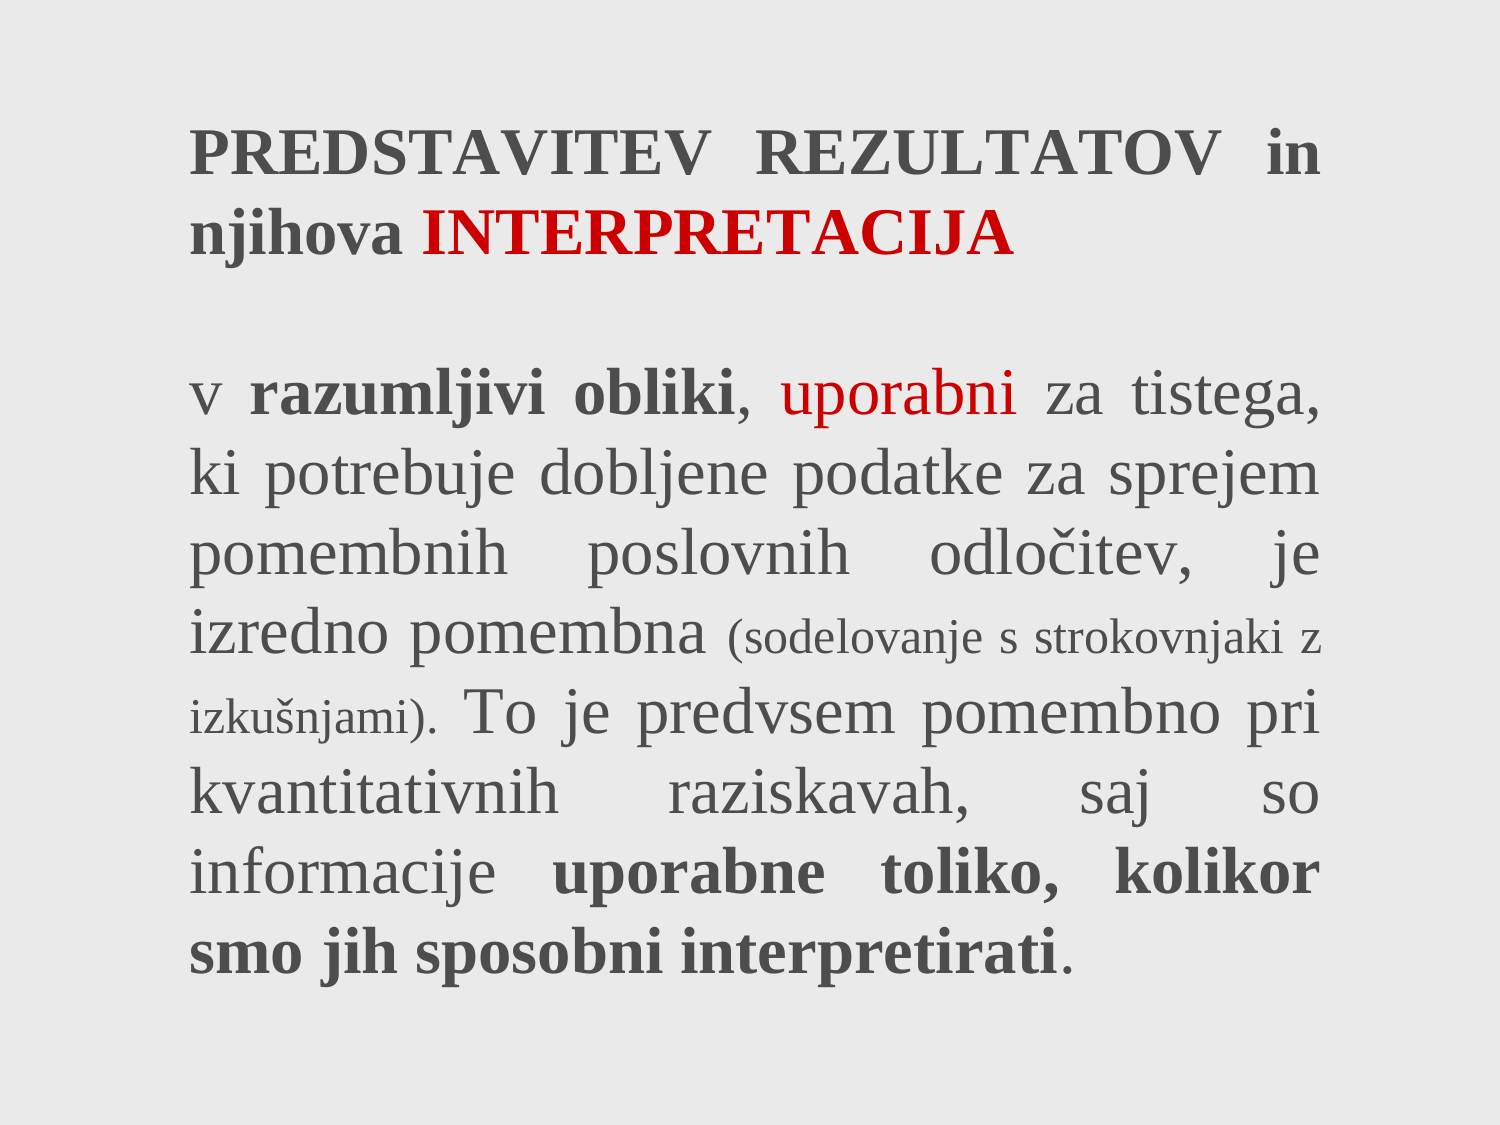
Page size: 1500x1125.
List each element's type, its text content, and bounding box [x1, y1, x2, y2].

text_box PREDSTAVITEV REZULTATOV in njihova INTERPRETACIJA v razumljivi obliki, uporabni za tistega, ki potrebuje dobljene podatke za sprejem pomembnih poslovnih odločitev, je izredno pomembna (sodelovanje s strokovnjaki z izkušnjami). To je predvsem pomembno pri kvantitativnih raziskavah, saj so informacije uporabne toliko, kolikor smo jih sposobni interpretirati. [174, 99, 1338, 1075]
